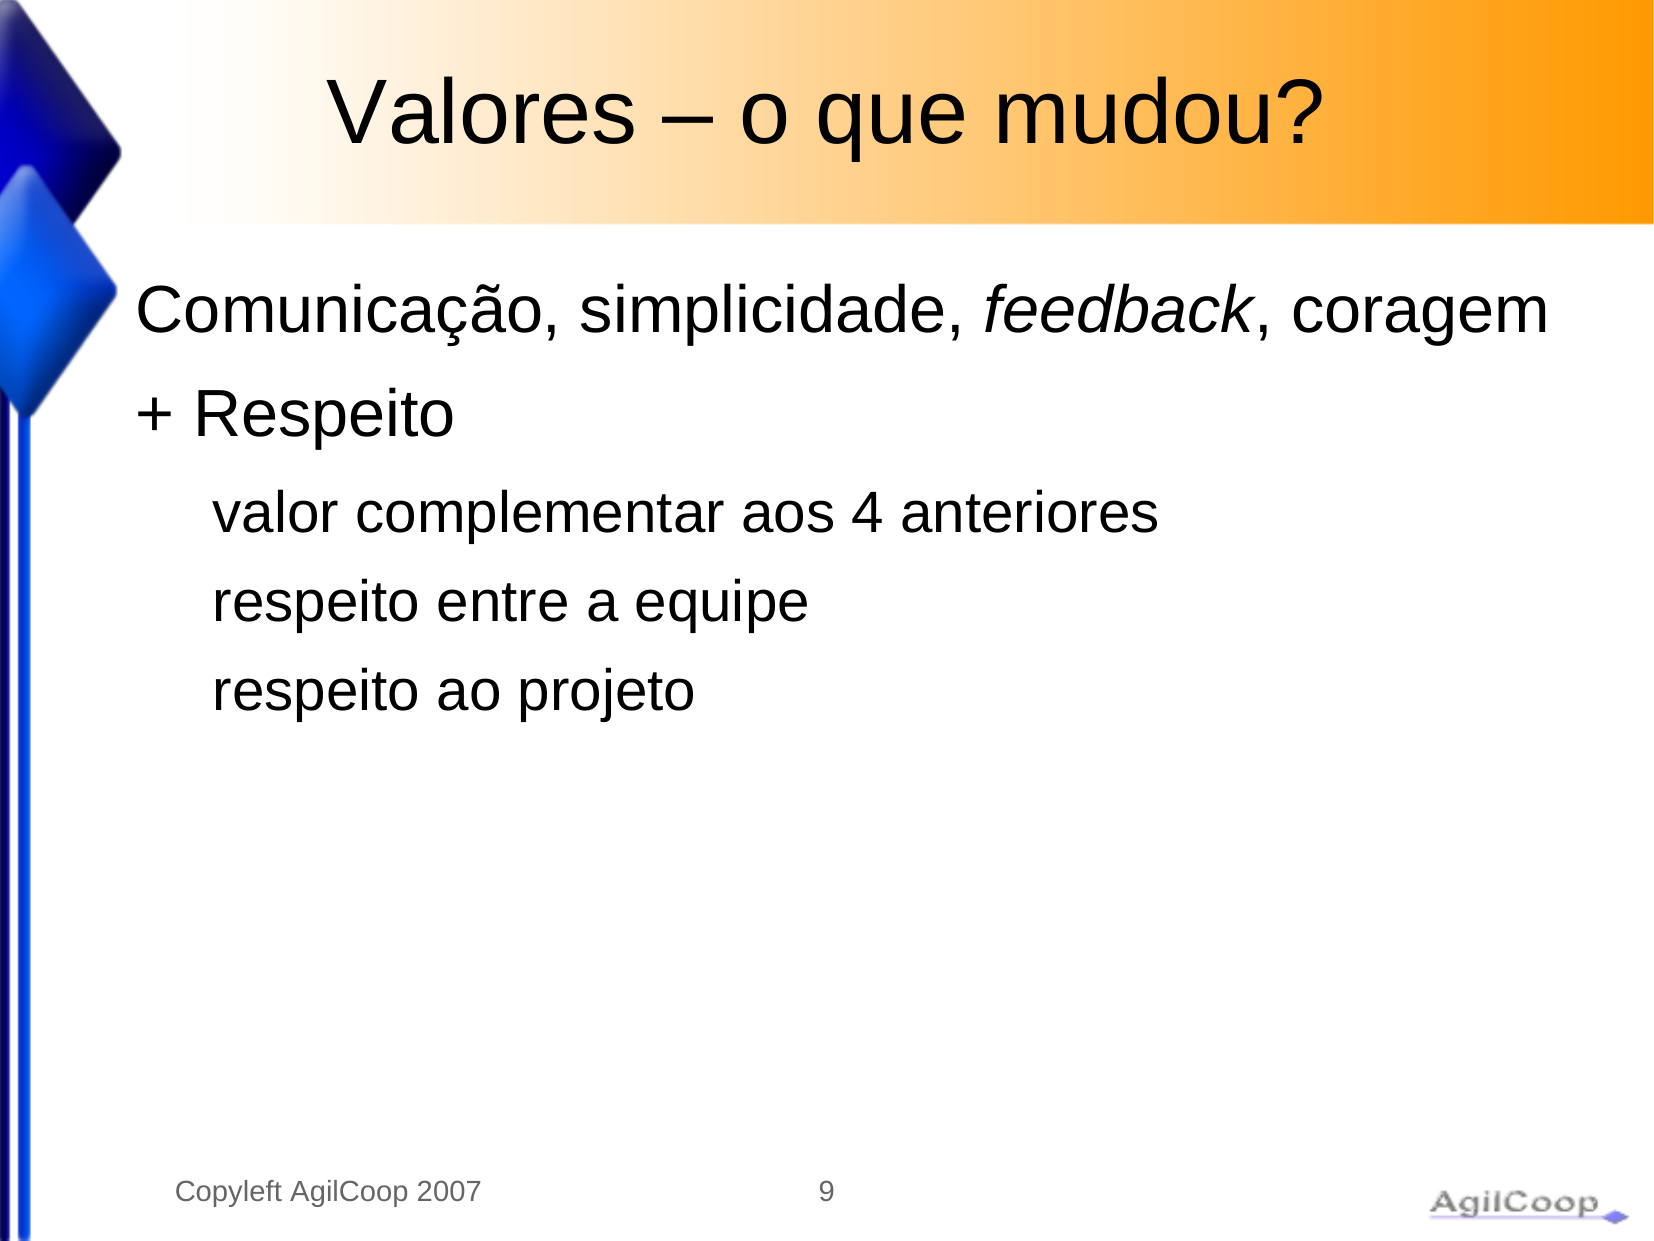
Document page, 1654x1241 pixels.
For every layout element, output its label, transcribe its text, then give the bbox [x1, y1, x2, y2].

title Valores – o que mudou? [82, 8, 1571, 216]
picture [0, 0, 1654, 1241]
list Comunicação, simplicidade, feedback, coragem + Respeito valor complementar aos 4 anteriores respeito entre a equipe respeito ao projeto [118, 271, 1607, 1123]
